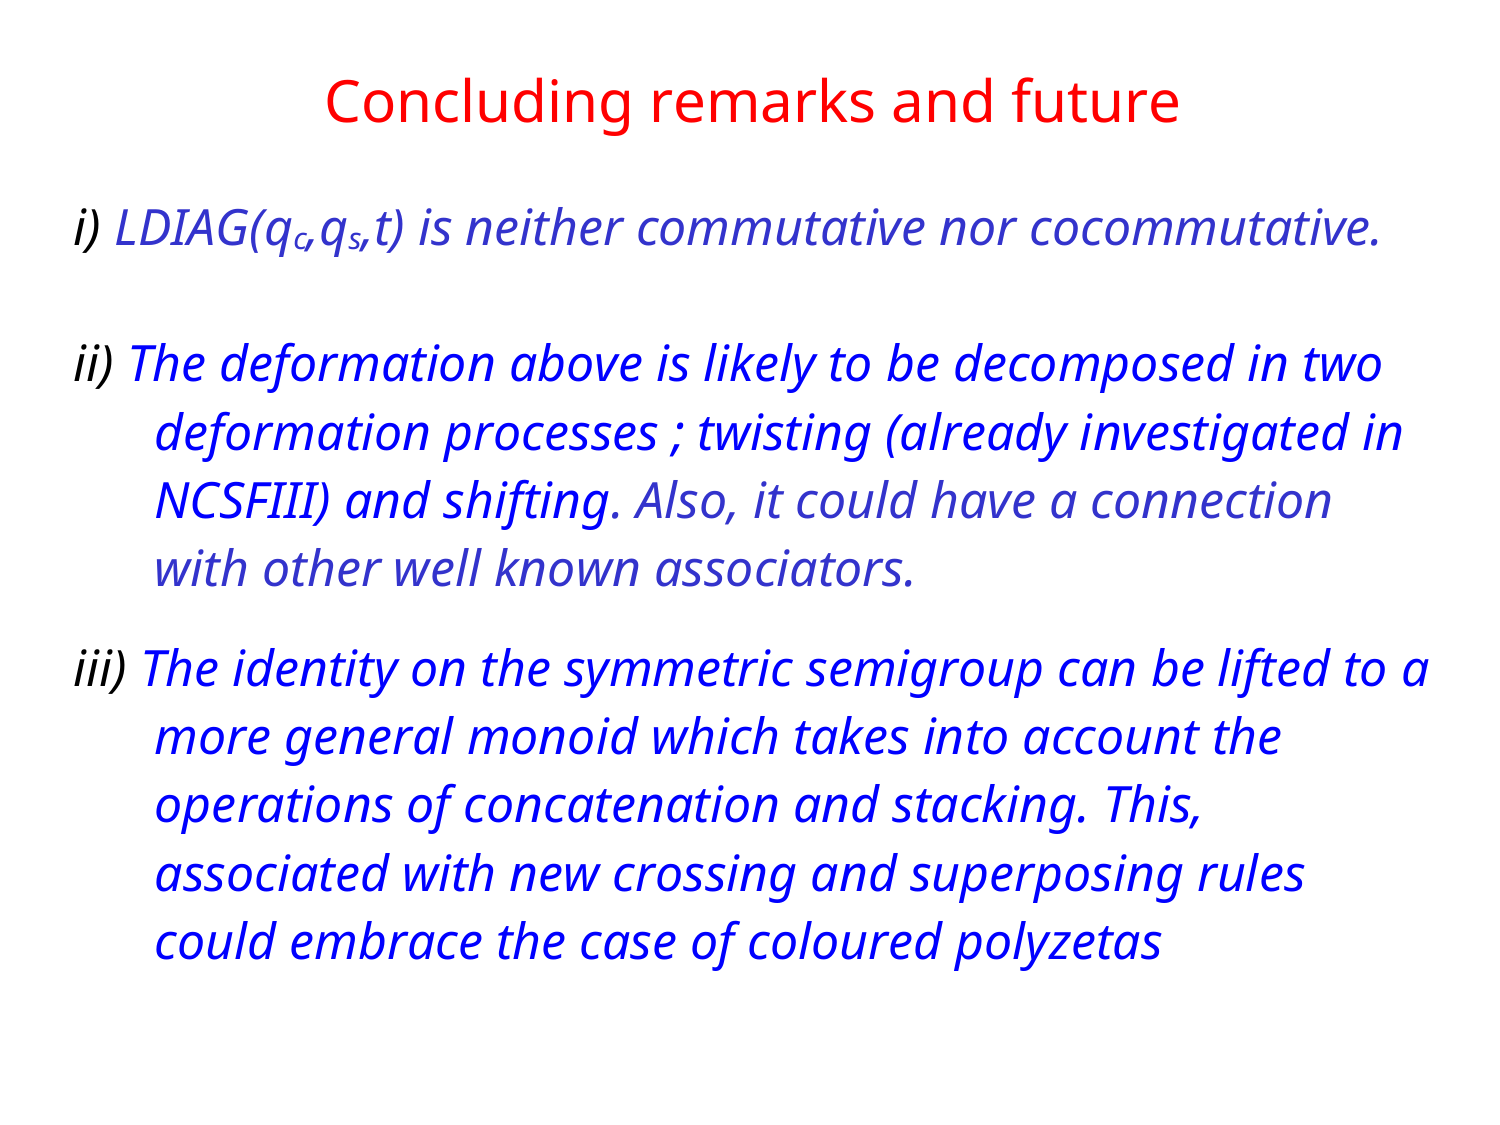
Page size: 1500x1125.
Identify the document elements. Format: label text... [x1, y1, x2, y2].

text_box Concluding remarks and future i) LDIAG(qc,qs,t) is neither commutative nor cocommutative. ii) The deformation above is likely to be decomposed in two deformation processes ; twisting (already investigated in NCSFIII) and shifting. Also, it could have a connection with other well known associators. iii) The identity on the symmetric semigroup can be lifted to a more general monoid which takes into account the operations of concatenation and stacking. This, associated with new crossing and superposing rules could embrace the case of coloured polyzetas [59, 53, 1447, 1082]
